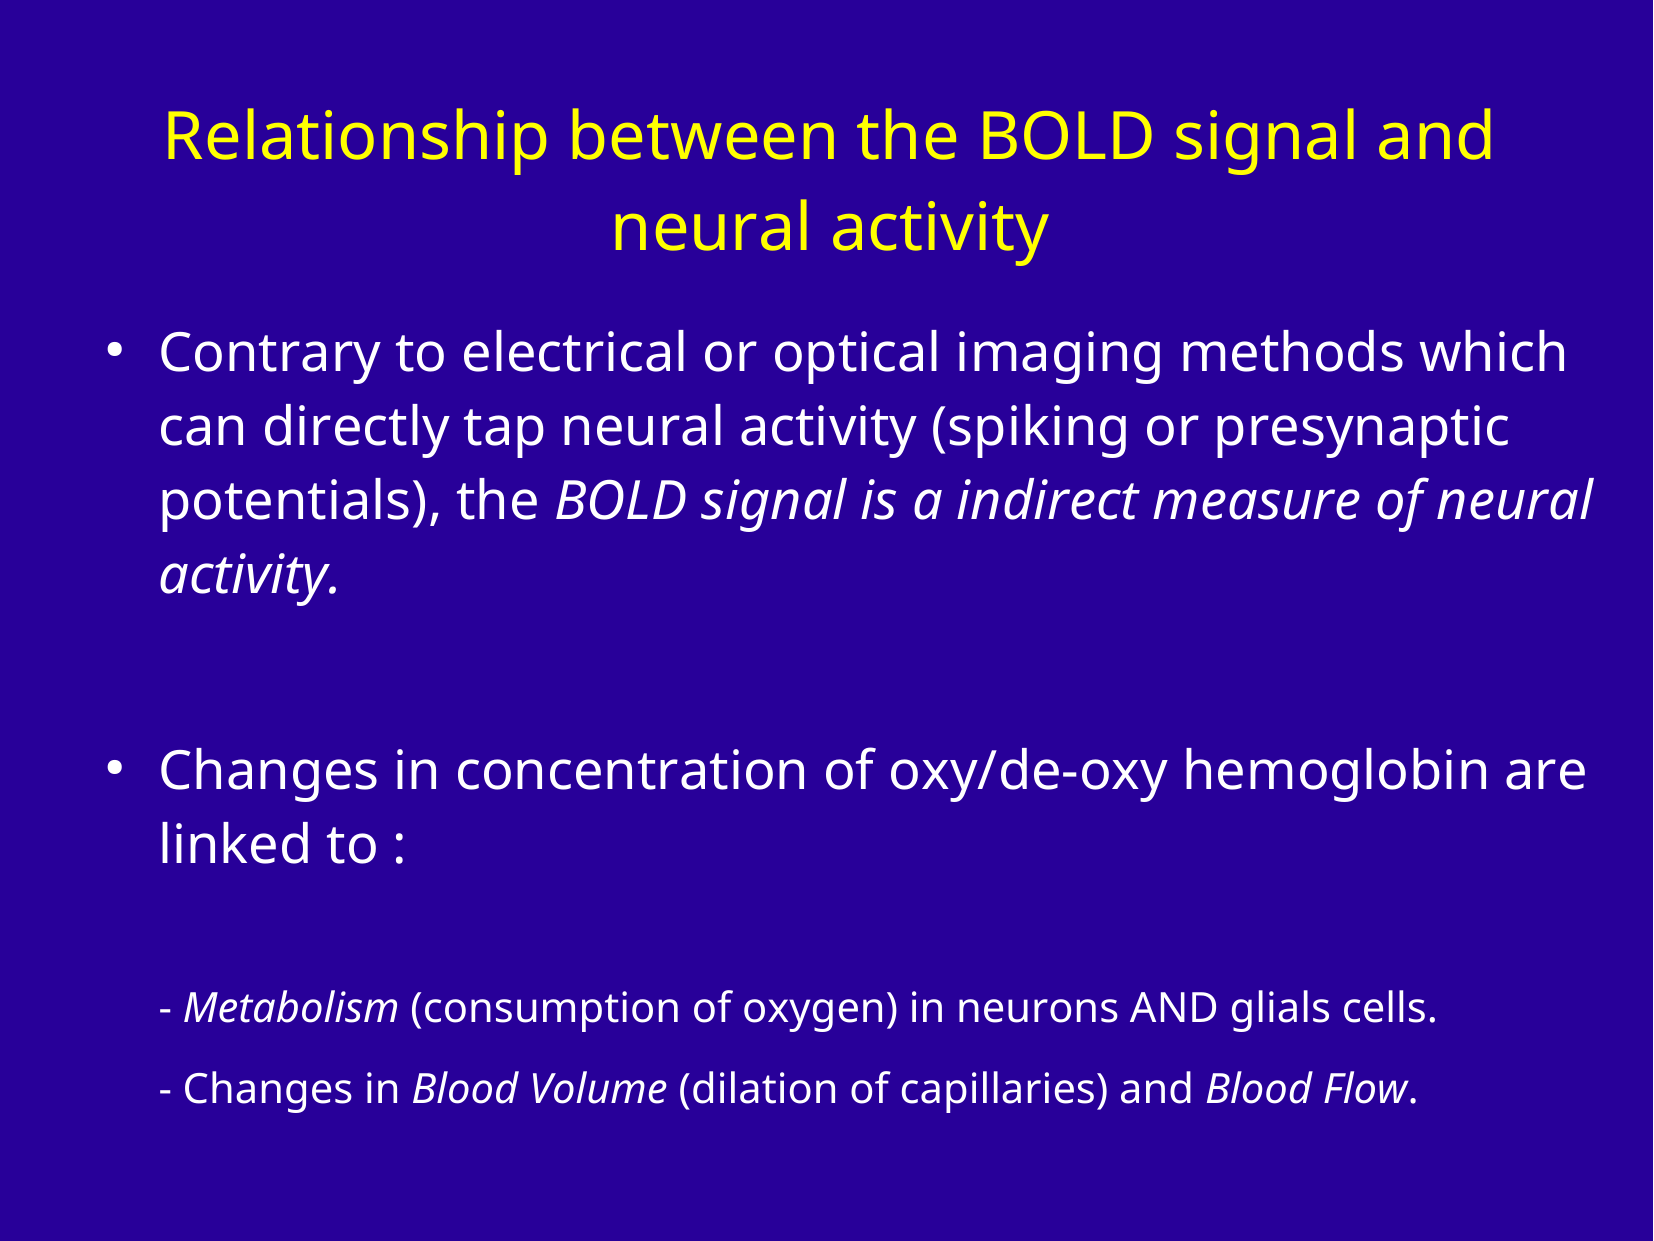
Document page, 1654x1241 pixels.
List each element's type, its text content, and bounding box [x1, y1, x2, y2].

title Relationship between the BOLD signal and neural activity [124, 75, 1537, 283]
list Contrary to electrical or optical imaging methods which can directly tap neural activity (spiking or presynaptic potentials), the BOLD signal is a indirect measure of neural activity. Changes in concentration of oxy/de-oxy hemoglobin are linked to : - Metabolism (consumption of oxygen) in neurons AND glials cells. - Changes in Blood Volume (dilation of capillaries) and Blood Flow. [87, 313, 1627, 1108]
